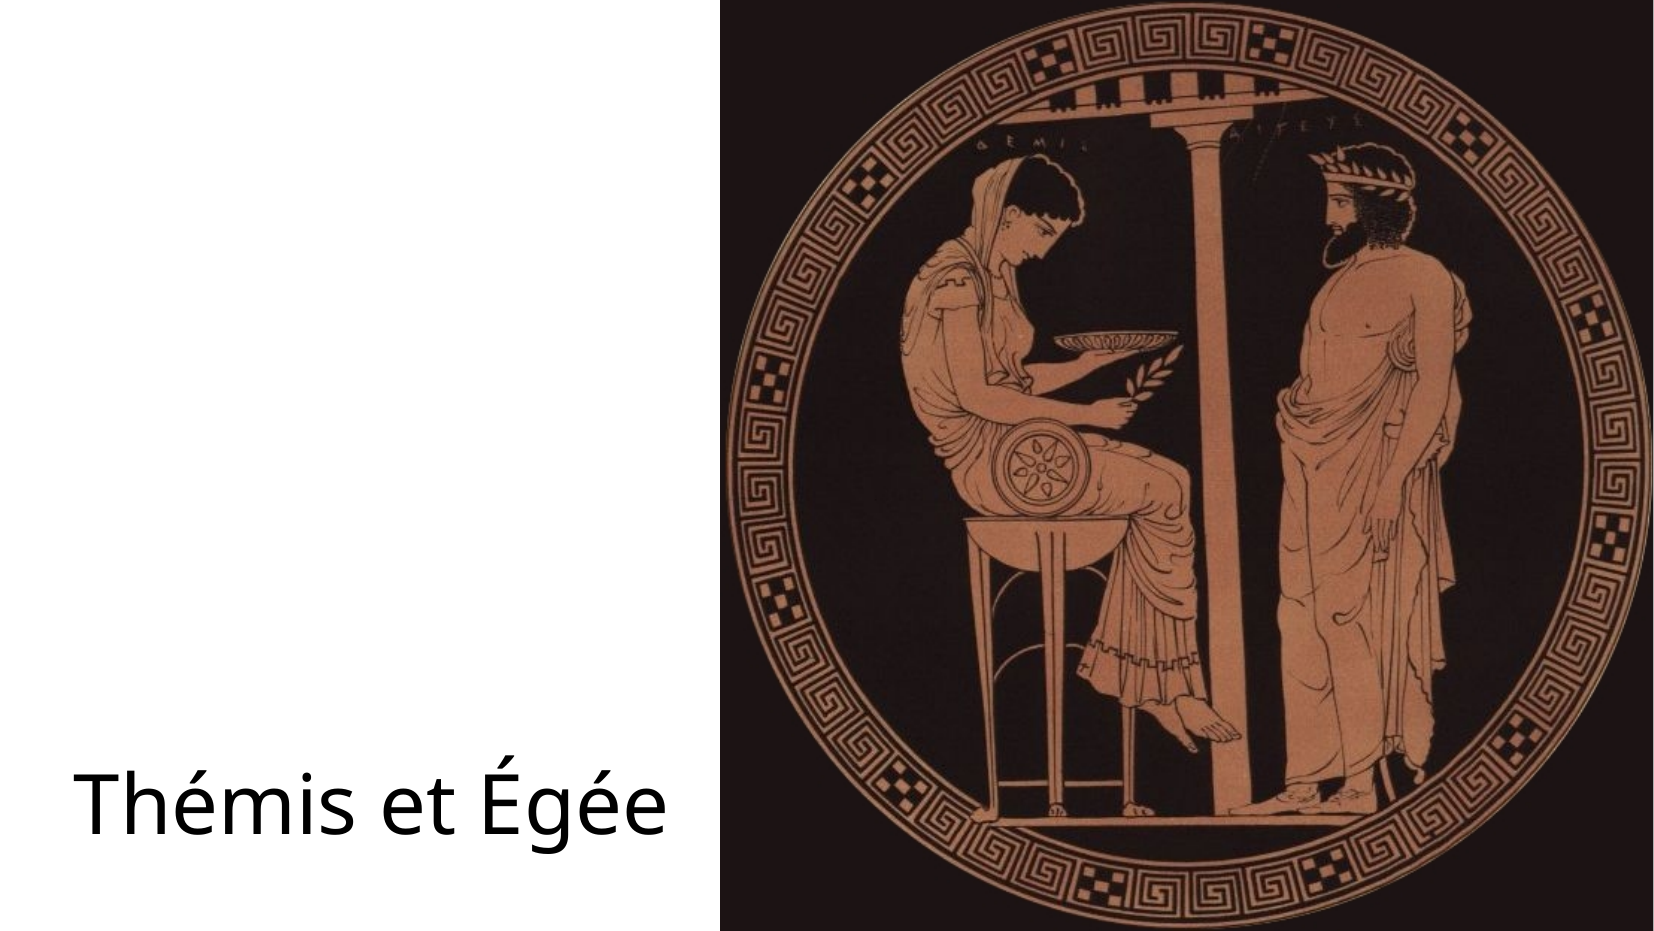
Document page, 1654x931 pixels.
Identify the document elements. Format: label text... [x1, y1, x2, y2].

picture [720, 0, 1654, 931]
text_box Thémis et Égée [59, 738, 685, 867]
